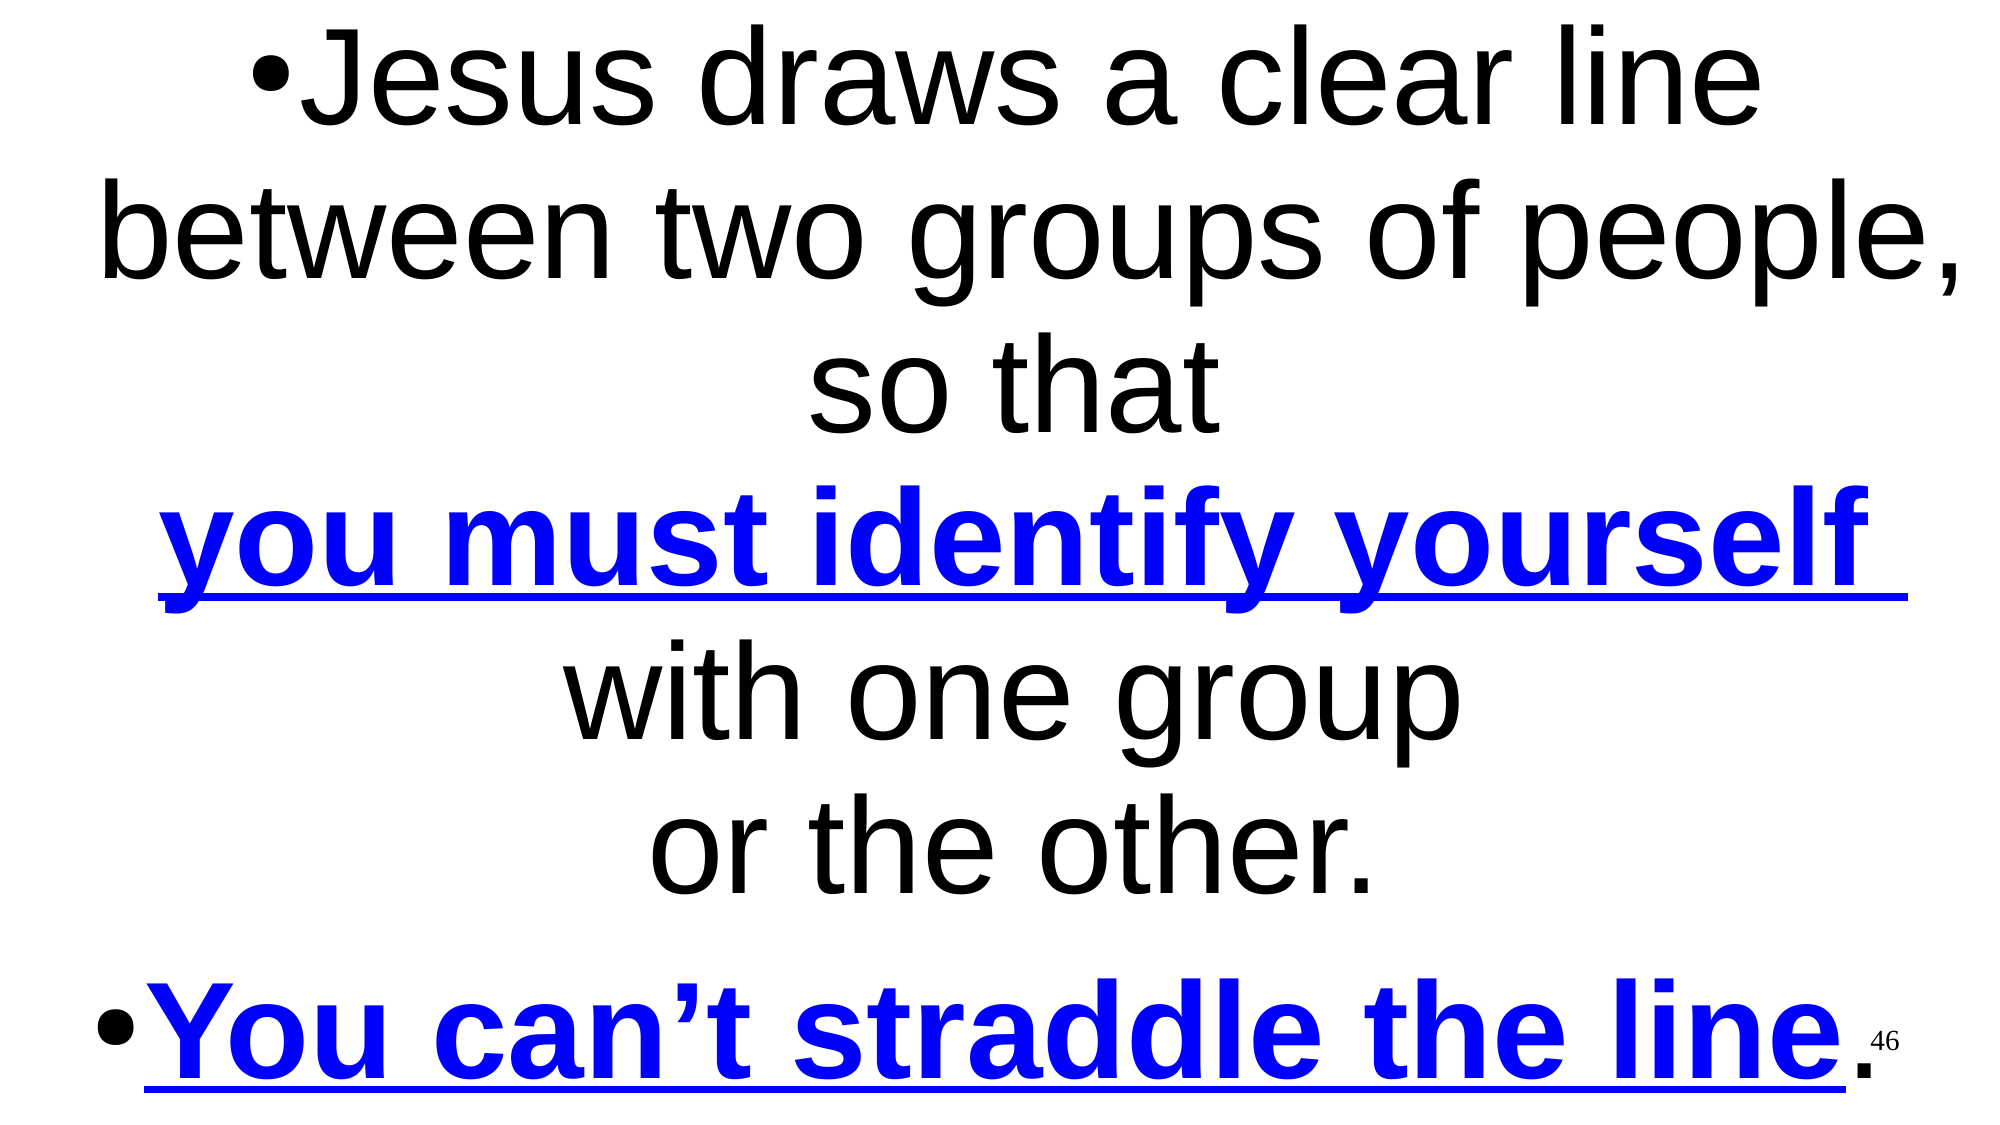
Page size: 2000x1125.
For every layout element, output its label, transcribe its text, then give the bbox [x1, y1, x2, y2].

list Jesus draws a clear line between two groups of people, so that you must identify yourself with one group or the other. You can’t straddle the line. [0, 0, 1996, 1123]
